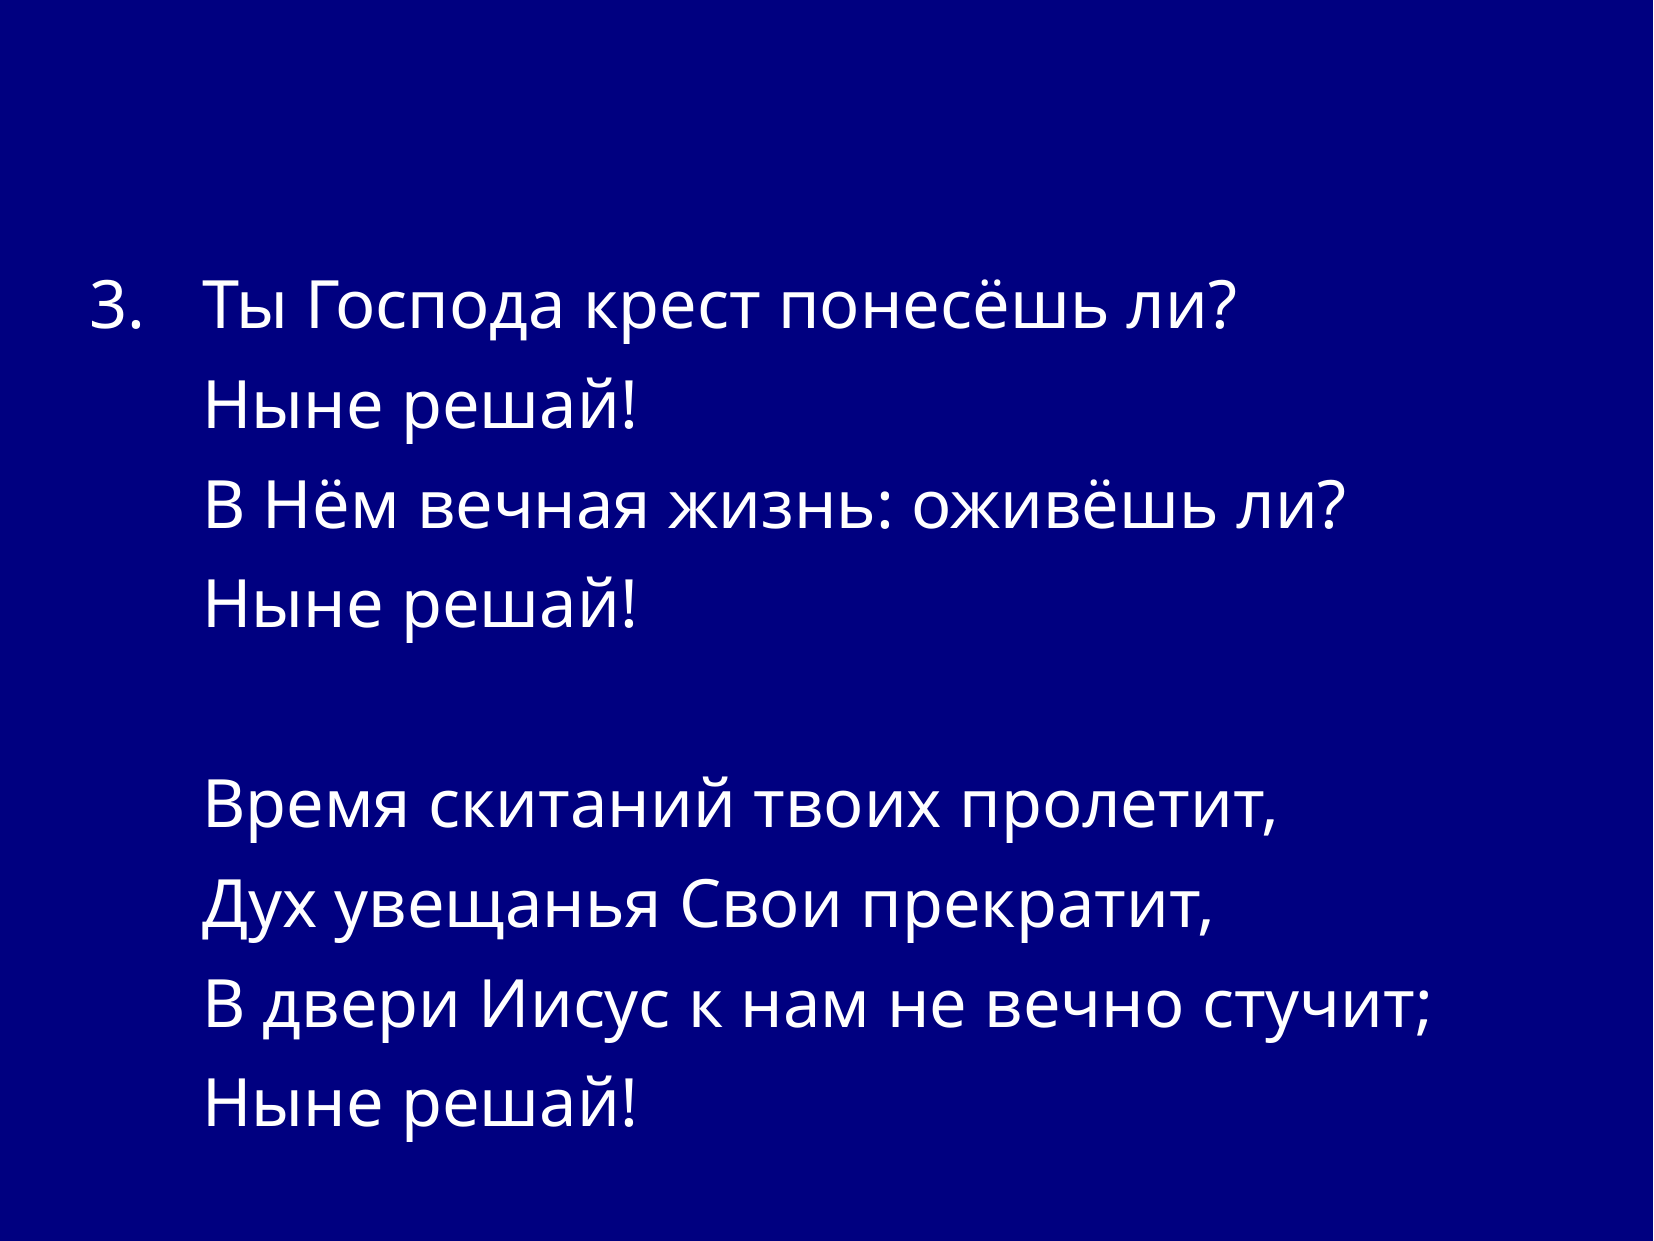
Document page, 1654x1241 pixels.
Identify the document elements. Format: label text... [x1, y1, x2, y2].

text_box 3. Ты Господа крест понесёшь ли? Ныне решай! В Нём вечная жизнь: оживёшь ли? Ныне решай! Время скитаний твоих пролетит, Дух увещанья Свои прекратит, В двери Иисус к нам не вечно стучит; Ныне решай! [75, 150, 1576, 1163]
